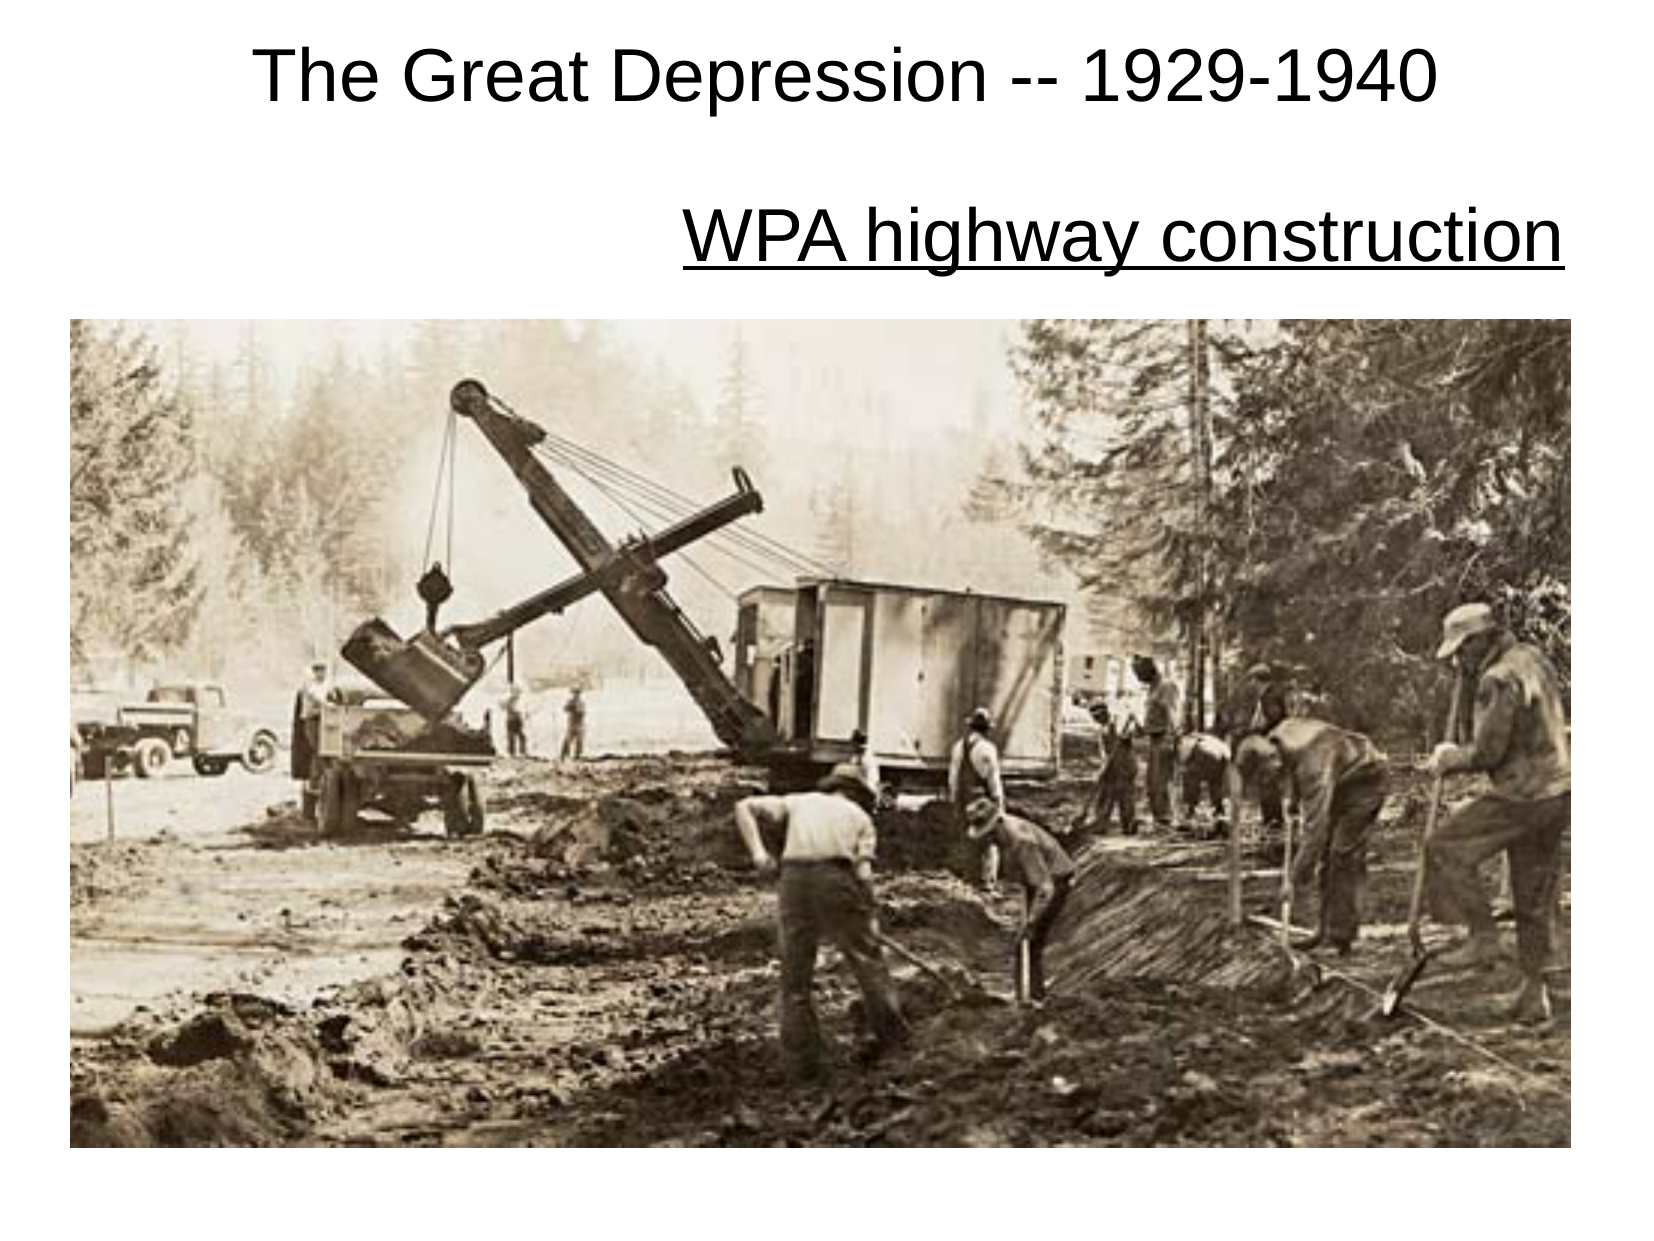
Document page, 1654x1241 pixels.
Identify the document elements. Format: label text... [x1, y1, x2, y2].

text_box WPA highway construction [130, 185, 1581, 285]
picture [70, 319, 1571, 1148]
text_box The Great Depression -- 1929-1940 [76, 26, 1616, 126]
